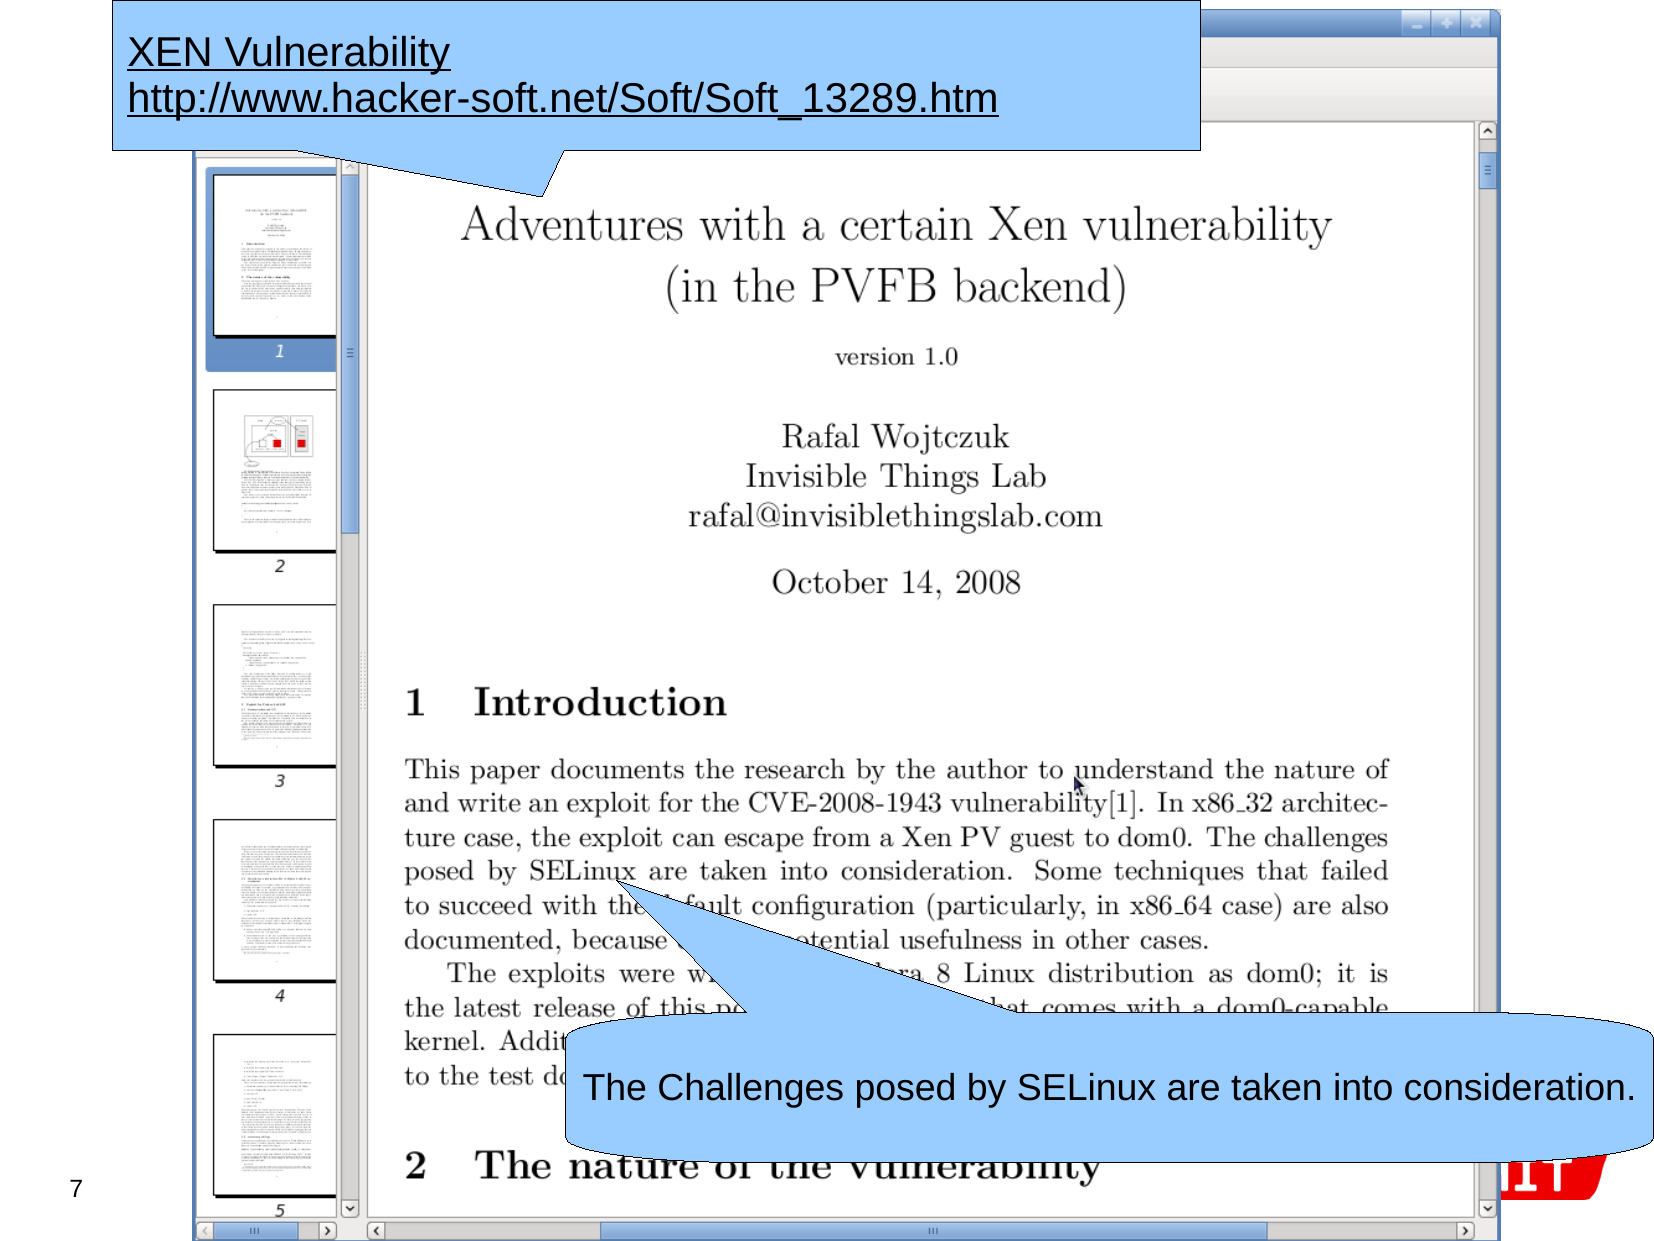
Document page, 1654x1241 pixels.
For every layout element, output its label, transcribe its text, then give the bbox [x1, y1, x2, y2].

picture [192, 9, 1613, 1241]
text_box The Challenges posed by SELinux are taken into consideration. [565, 880, 1654, 1163]
text_box XEN Vulnerability http://www.hacker-soft.net/Soft/Soft_13289.htm [112, 0, 1201, 197]
